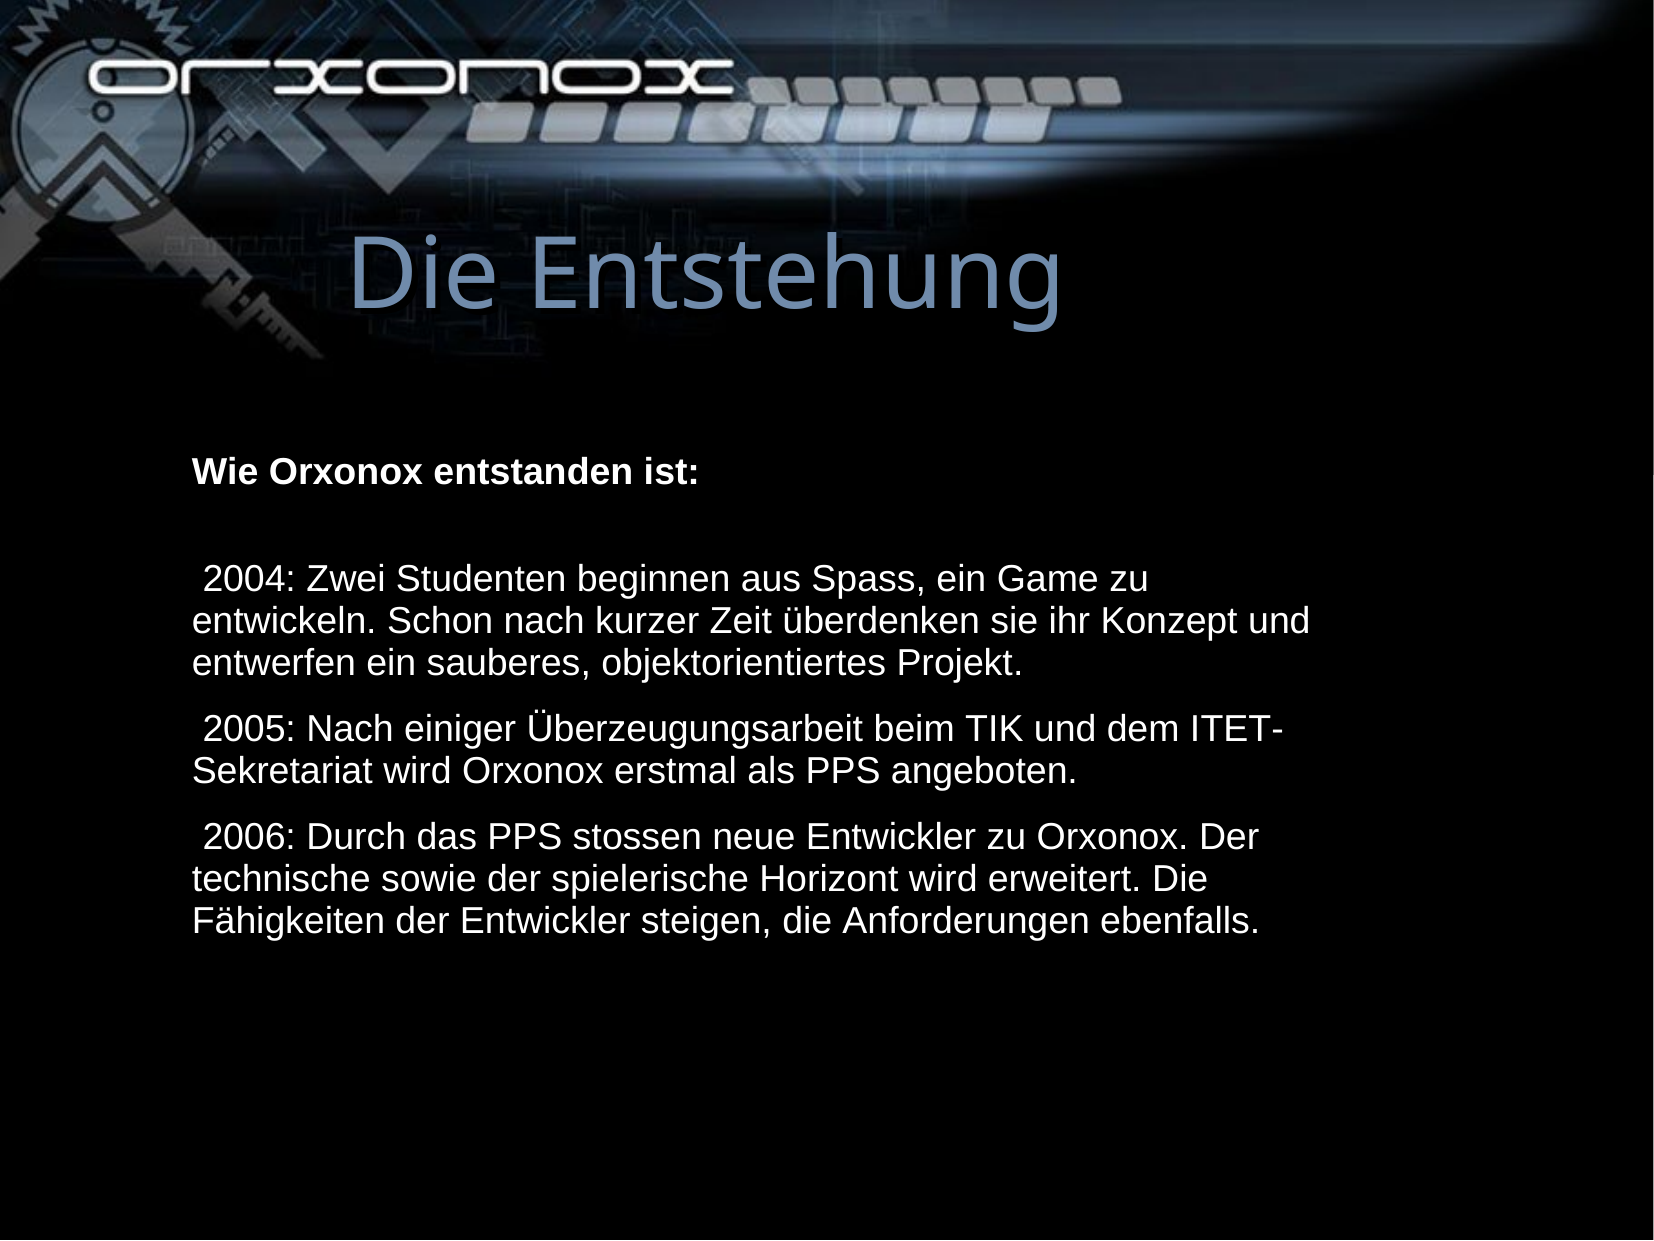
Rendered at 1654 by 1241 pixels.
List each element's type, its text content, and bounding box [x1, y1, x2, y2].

picture [0, 0, 1654, 475]
text_box Wie Orxonox entstanden ist: 2004: Zwei Studenten beginnen aus Spass, ein Game zu entwickeln. Schon nach kurzer Zeit überdenken sie ihr Konzept und entwerfen ein sauberes, objektorientiertes Projekt. 2005: Nach einiger Überzeugungsarbeit beim TIK und dem ITET-Sekretariat wird Orxonox erstmal als PPS angeboten. 2006: Durch das PPS stossen neue Entwickler zu Orxonox. Der technische sowie der spielerische Horizont wird erweitert. Die Fähigkeiten der Entwickler steigen, die Anforderungen ebenfalls. [177, 442, 1329, 951]
text_box Die Entstehung [330, 194, 1306, 344]
